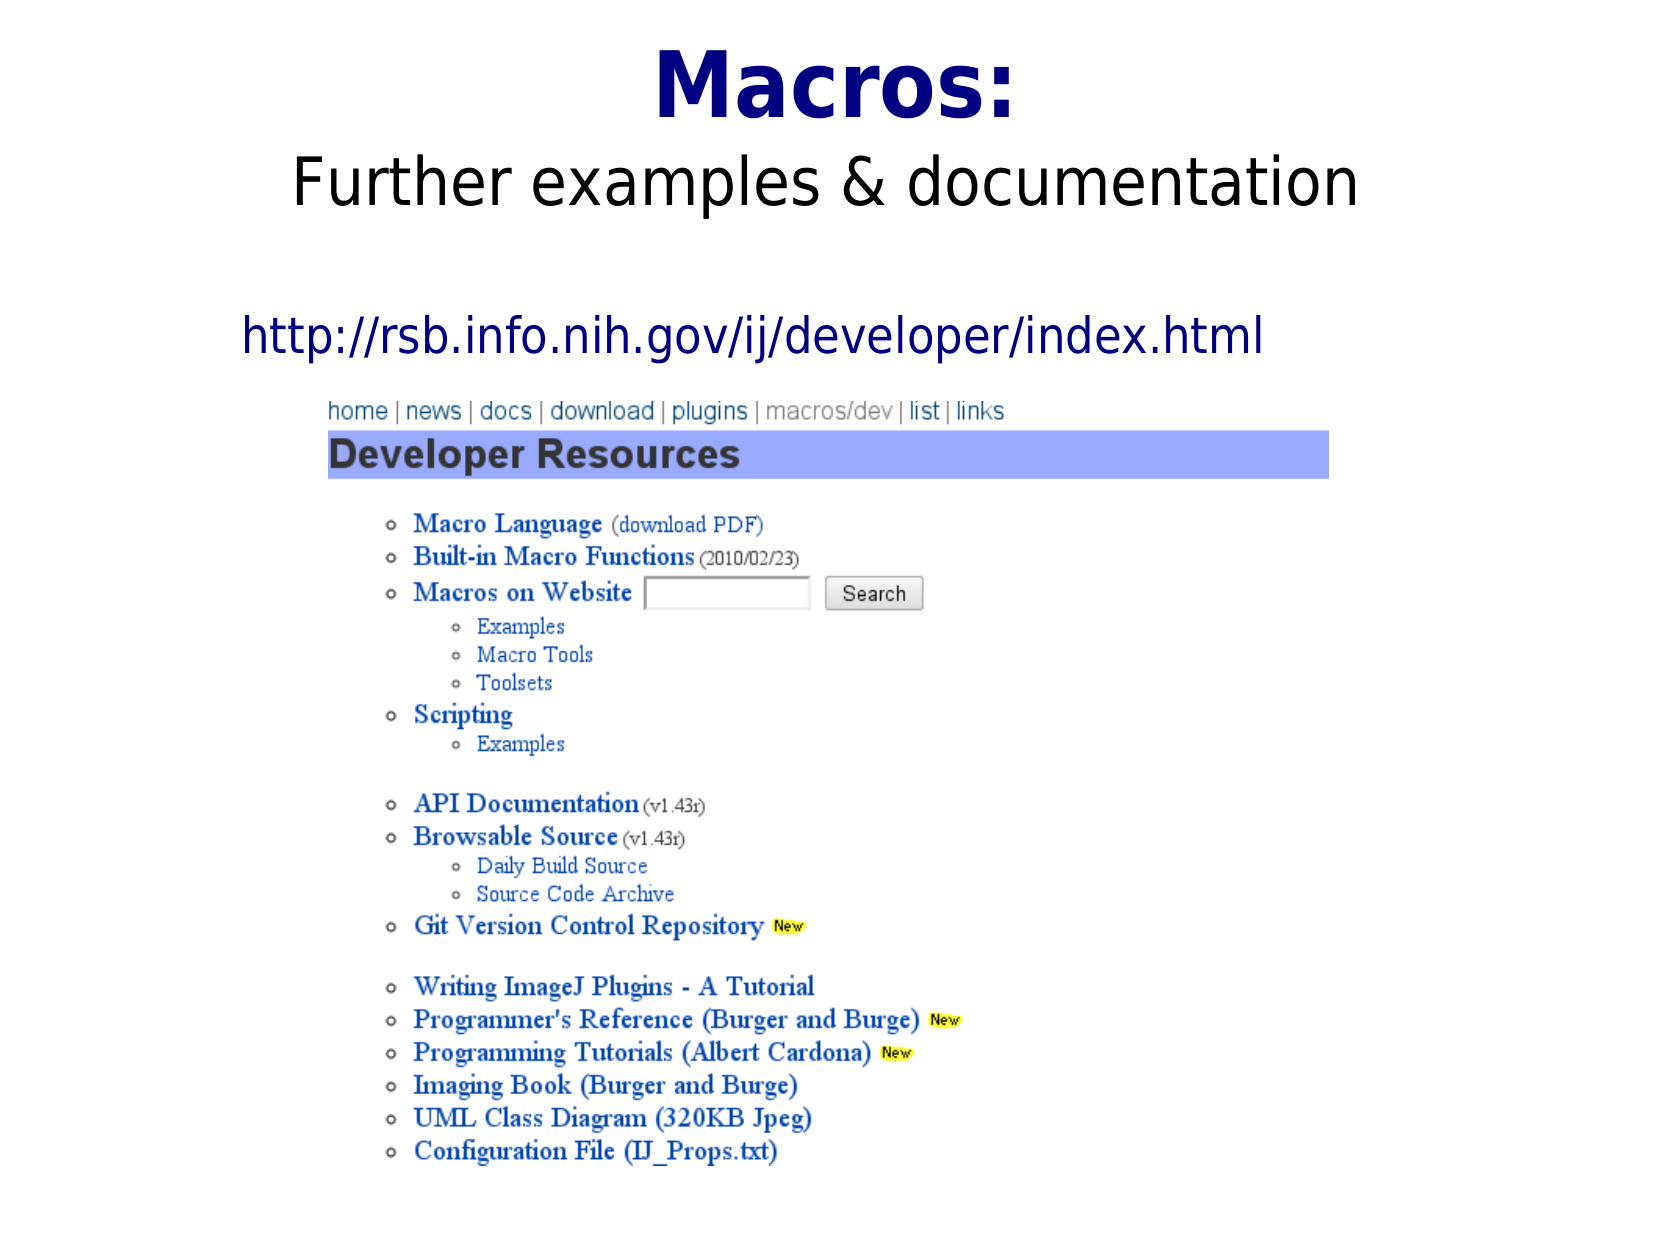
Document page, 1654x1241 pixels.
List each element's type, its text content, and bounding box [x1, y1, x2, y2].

title Macros: [82, 31, 1571, 141]
title Further examples & documentation [82, 141, 1571, 287]
text_box http://rsb.info.nih.gov/ij/developer/index.html [226, 300, 1427, 374]
picture [328, 401, 1329, 1166]
